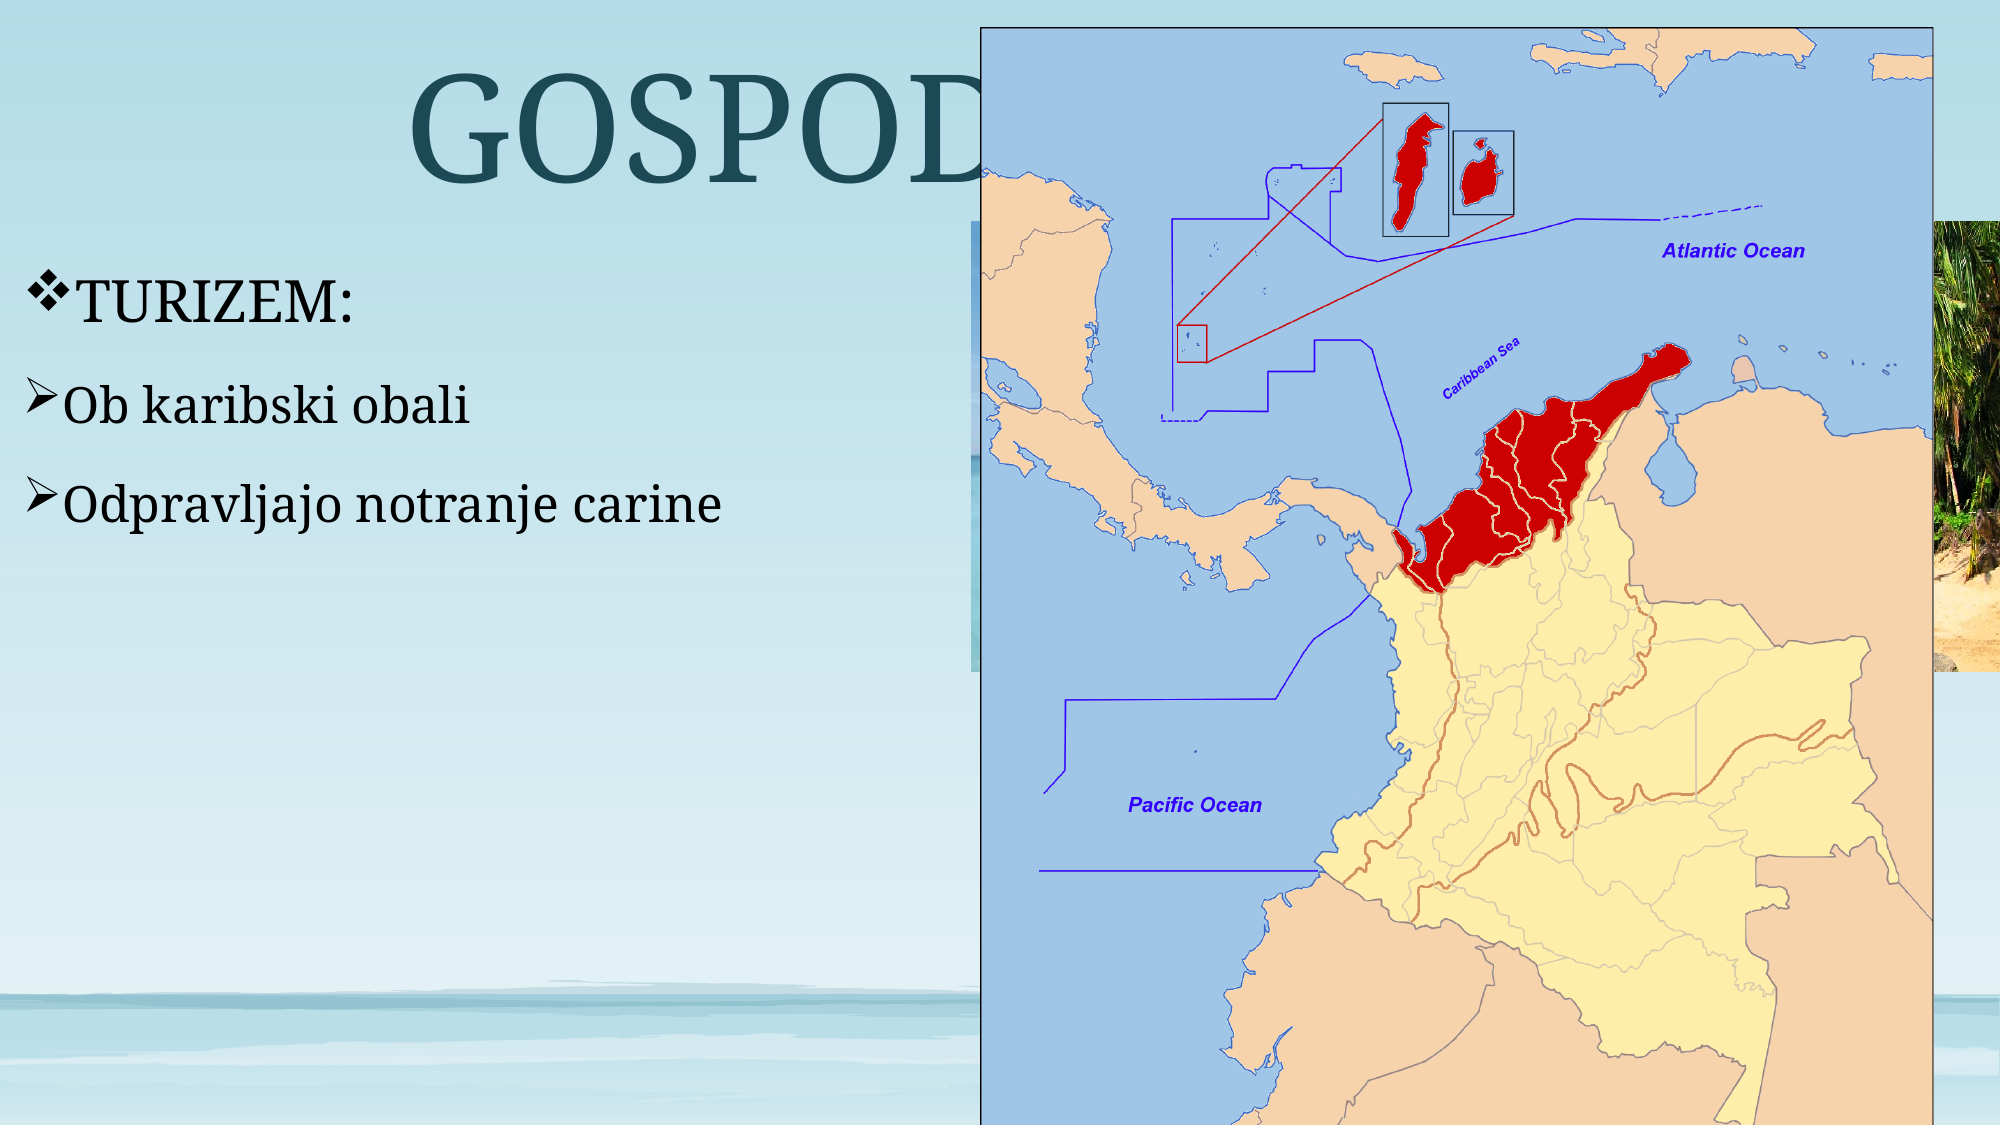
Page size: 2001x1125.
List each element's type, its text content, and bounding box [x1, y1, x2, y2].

table_header TURIZEM: Ob karibski obali Odpravljajo notranje carine [0, 258, 971, 655]
title GOSPODARSTVO [219, 43, 980, 222]
picture [0, 27, 2000, 1125]
